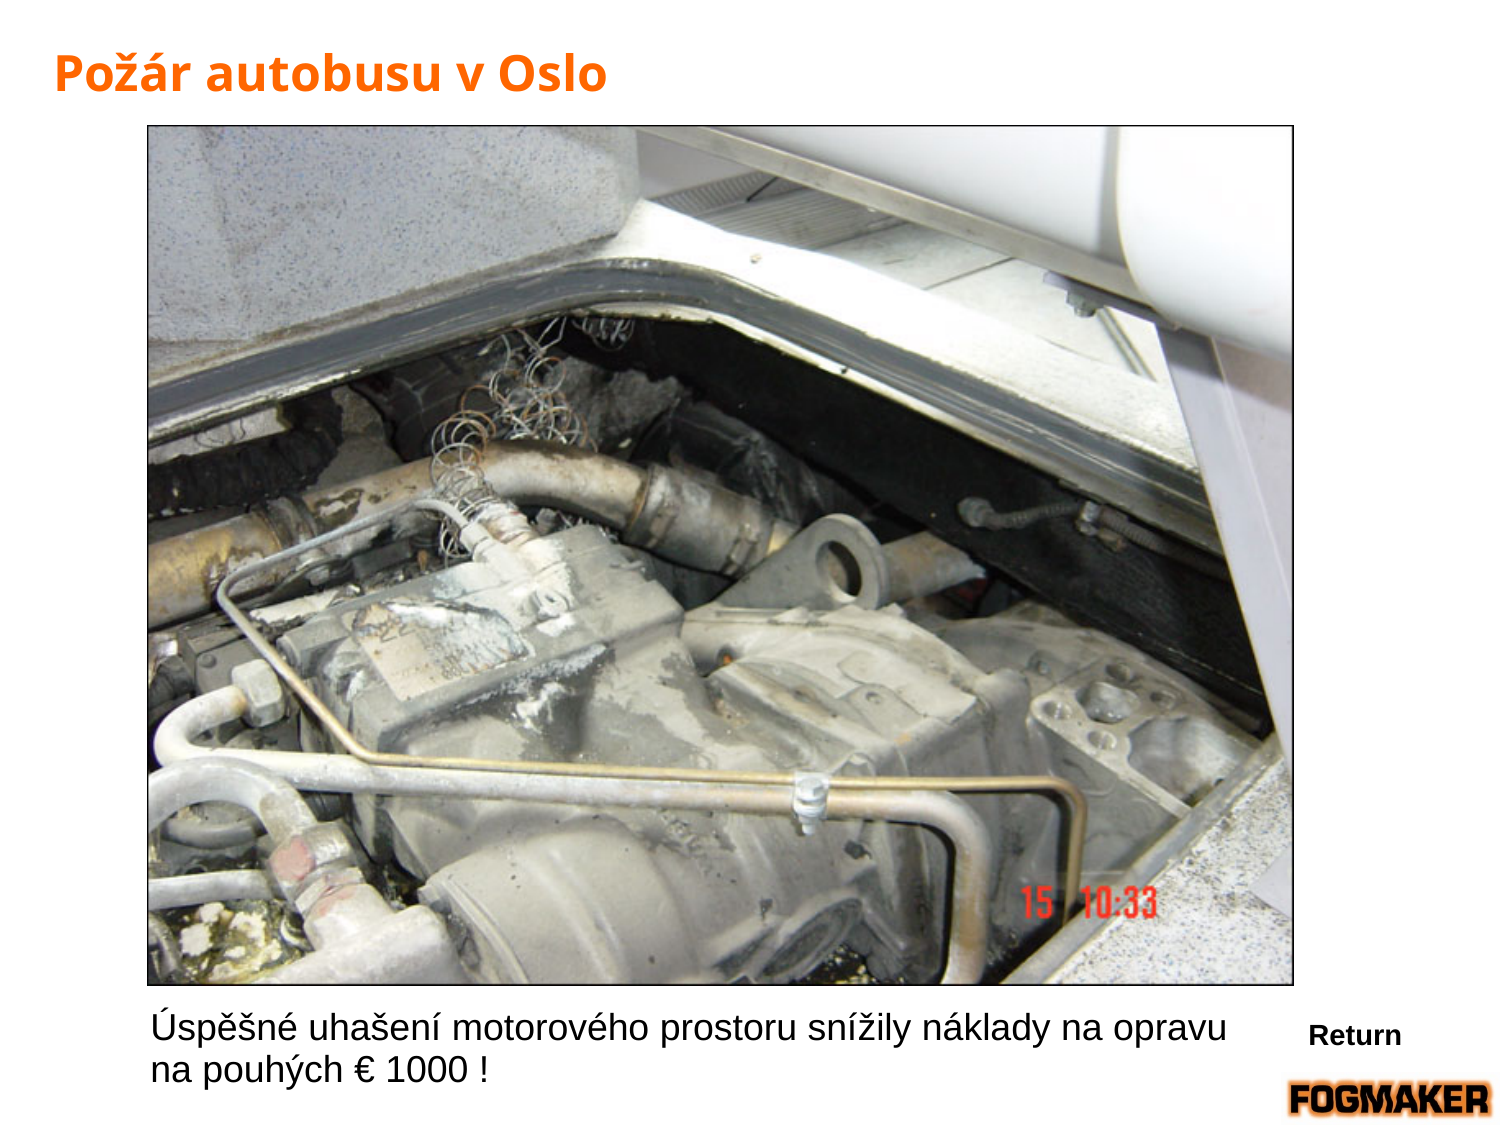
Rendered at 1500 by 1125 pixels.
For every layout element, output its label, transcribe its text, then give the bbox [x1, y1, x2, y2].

picture [1281, 1072, 1500, 1125]
picture [147, 125, 1294, 986]
text_box Úspěšné uhašení motorového prostoru snížily náklady na opravu na pouhých € 1000 ! [135, 999, 1270, 1099]
text_box Požár autobusu v Oslo [38, 30, 624, 115]
text_box Return [1293, 1011, 1418, 1060]
